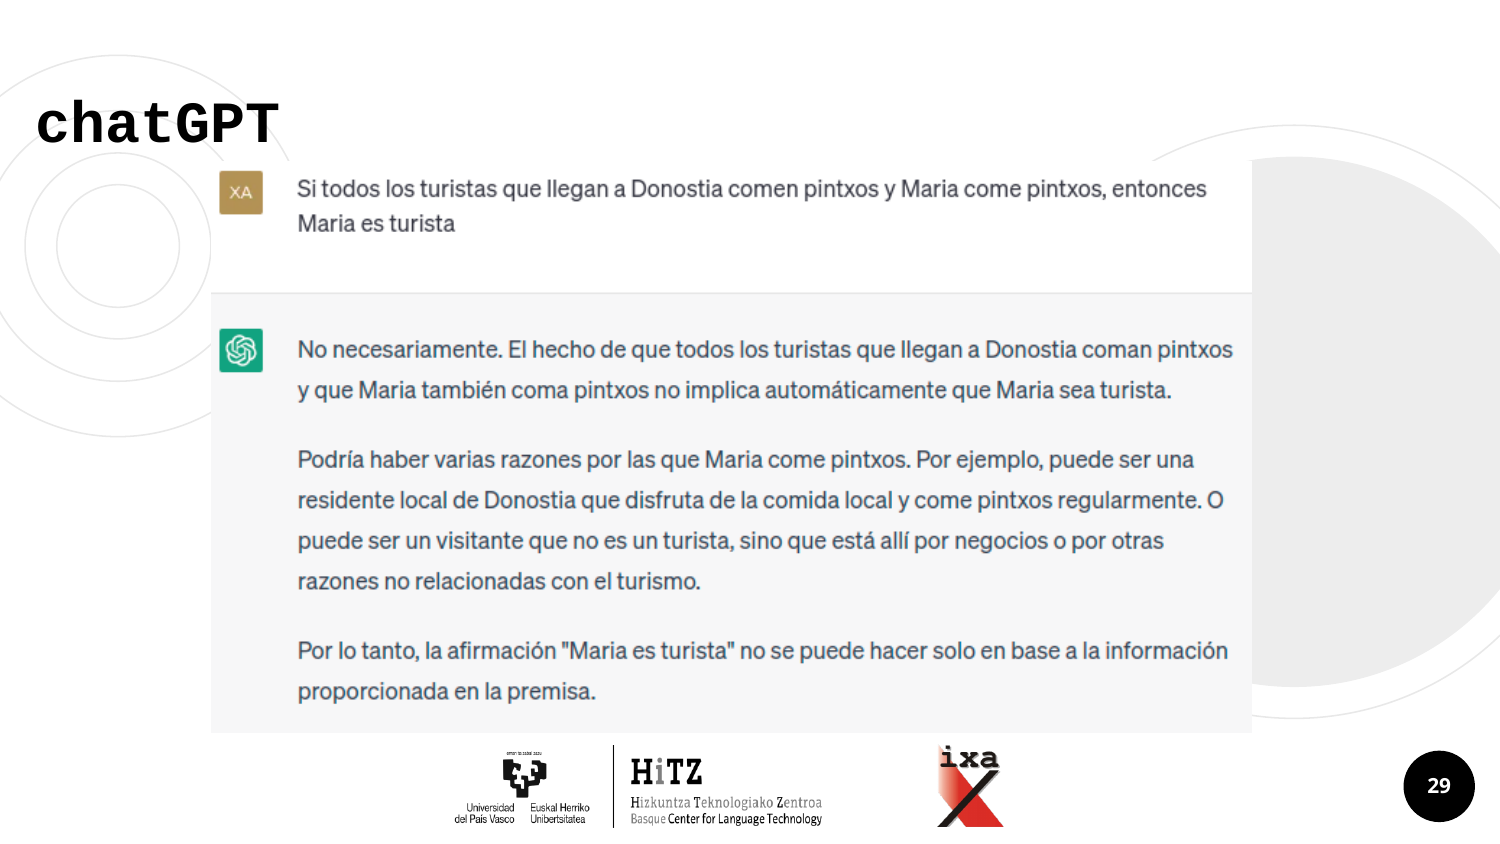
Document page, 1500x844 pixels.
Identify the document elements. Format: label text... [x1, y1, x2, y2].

text_box <zenbakia> [1403, 750, 1475, 823]
picture [211, 161, 1252, 733]
picture [450, 745, 827, 828]
title chatGPT [35, 70, 402, 183]
picture [937, 744, 1004, 827]
